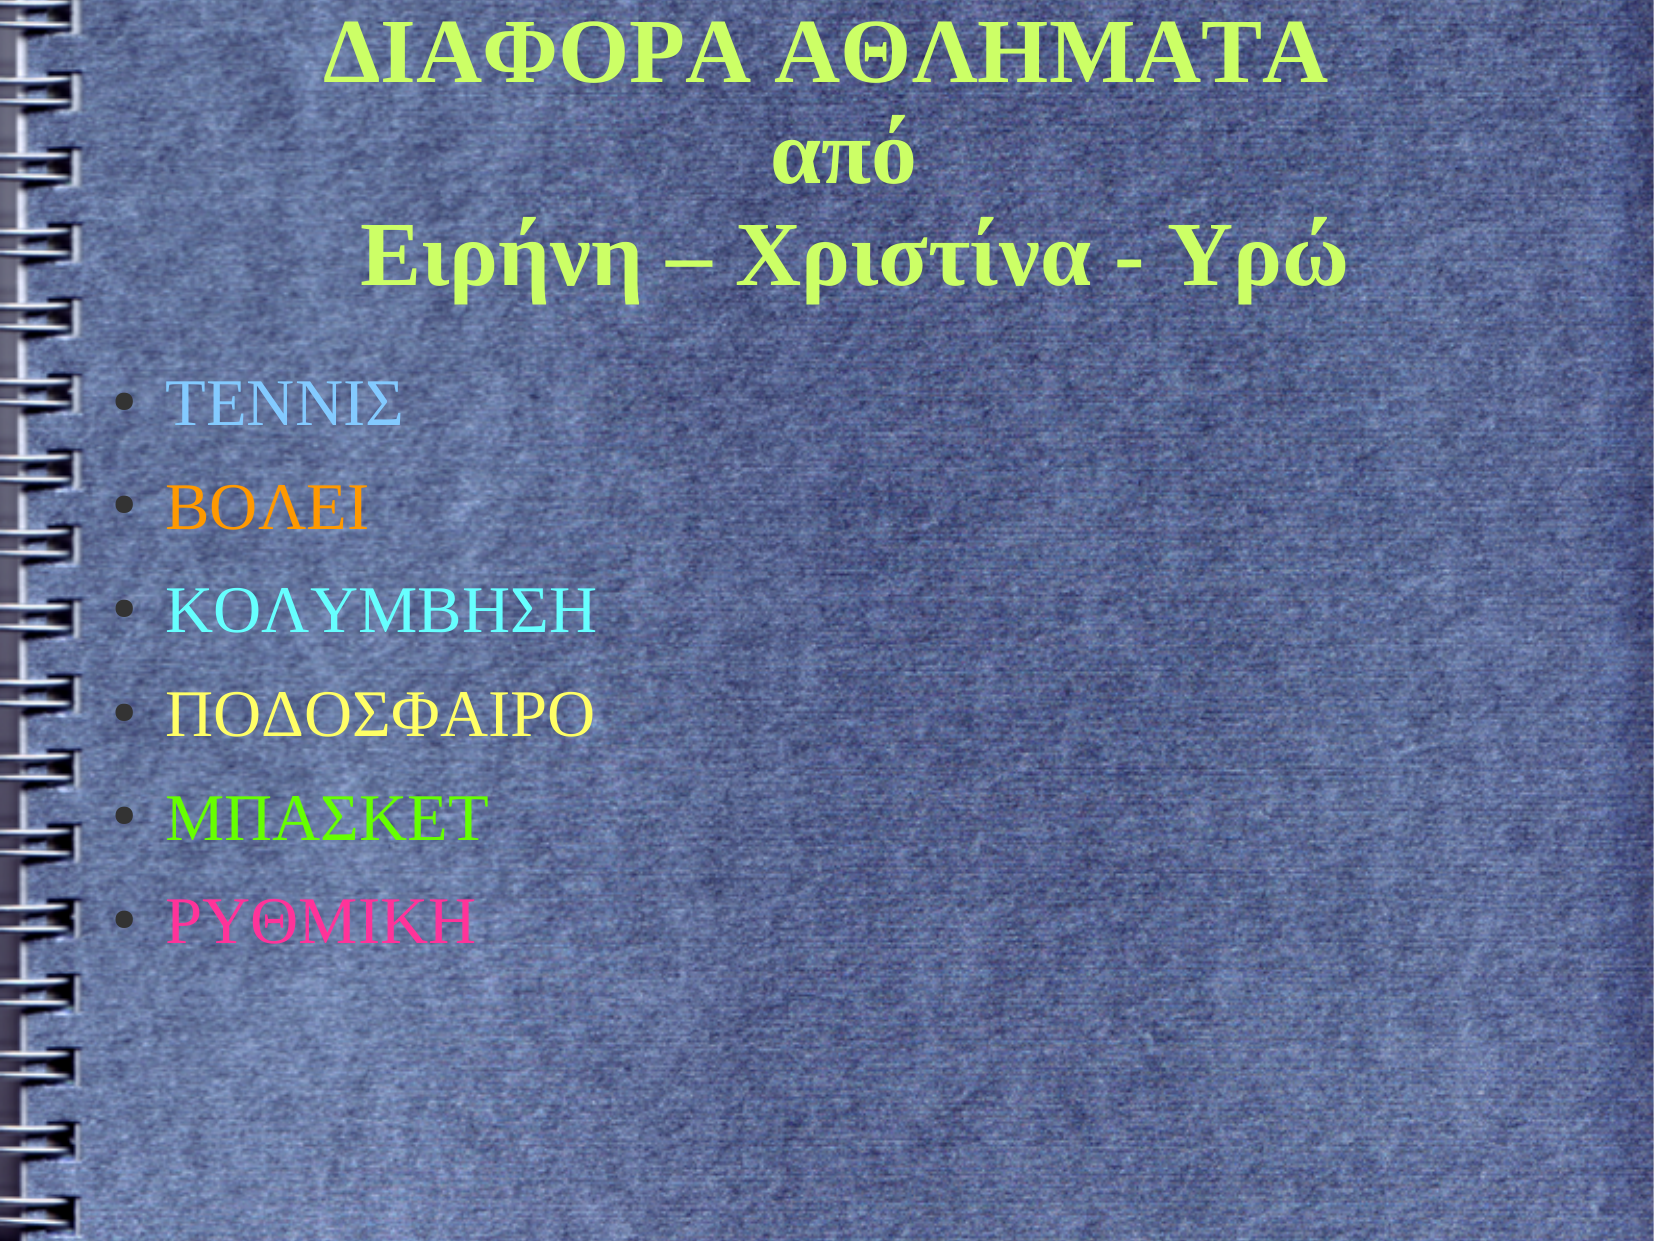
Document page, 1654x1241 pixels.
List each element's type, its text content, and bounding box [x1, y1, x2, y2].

picture [0, 0, 1654, 1241]
list ΤΕΝΝΙΣ ΒΟΛΕΙ ΚΟΛΥΜΒΗΣΗ ΠΟΔΟΣΦΑΙΡΟ ΜΠΑΣΚΕΤ ΡΥΘΜΙΚΗ [94, 366, 1476, 1148]
title ΔΙΑΦΟΡΑ ΑΘΛΗΜΑΤΑ από Ειρήνη – Χριστίνα - Υρώ [82, 0, 1571, 306]
